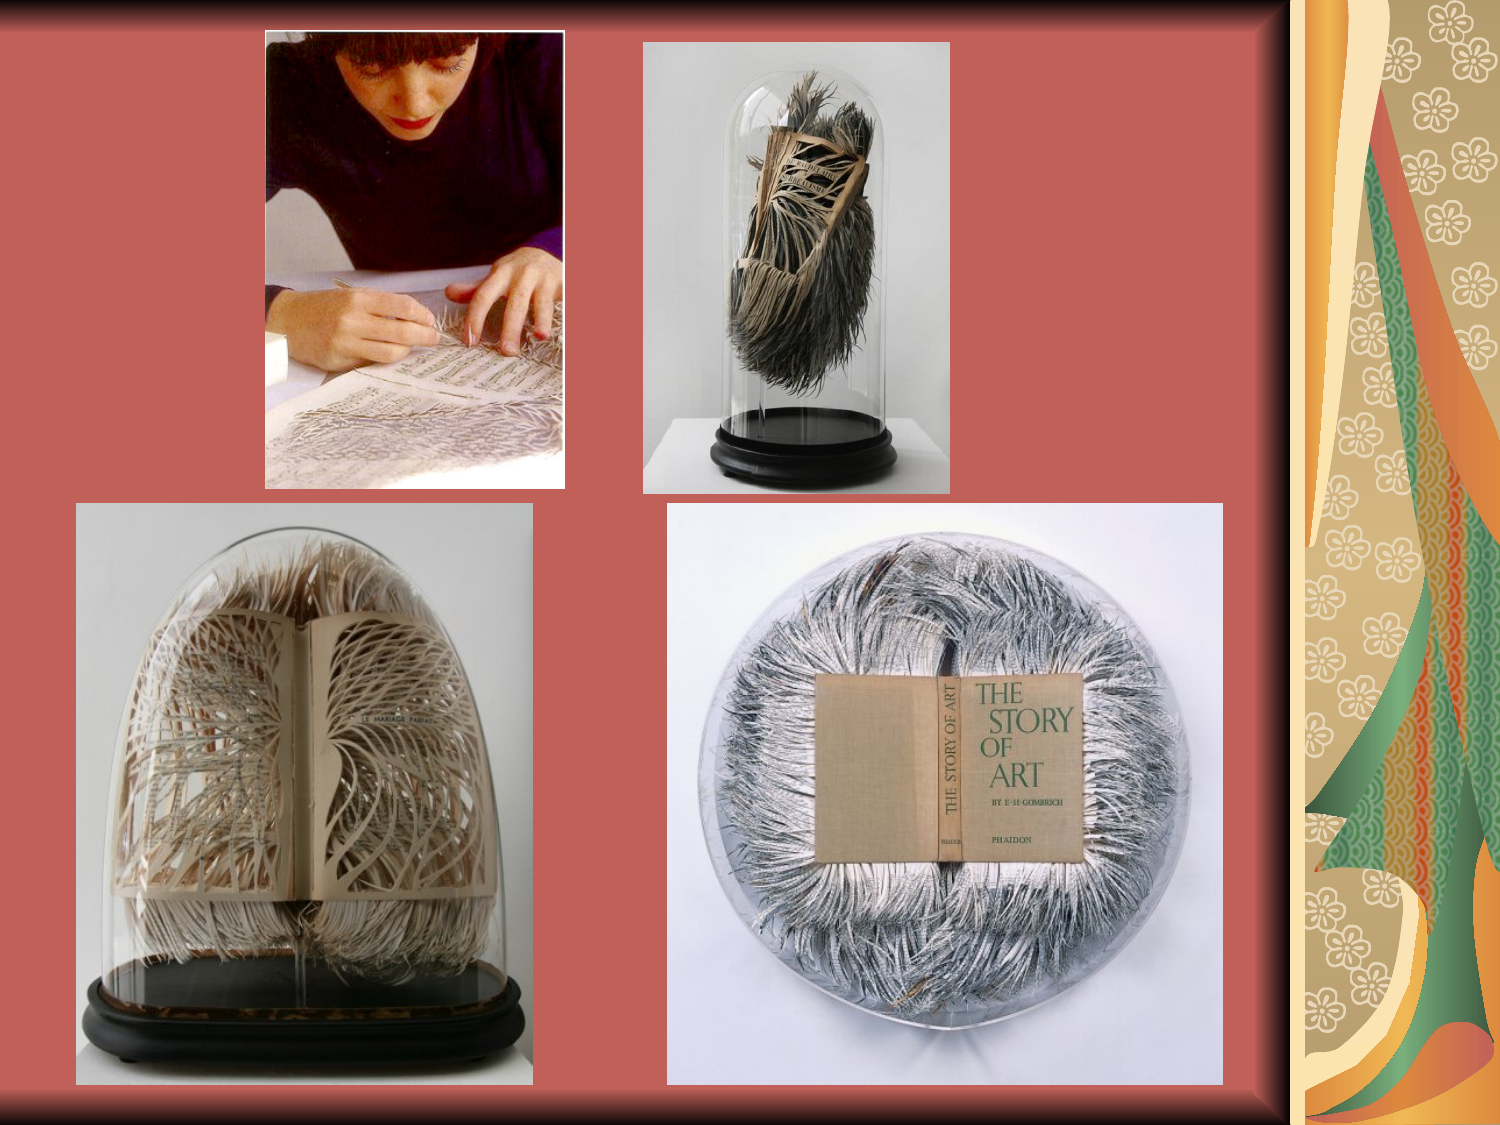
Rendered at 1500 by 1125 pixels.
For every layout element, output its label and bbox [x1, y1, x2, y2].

picture [265, 30, 565, 490]
picture [643, 42, 950, 494]
picture [1313, 144, 1500, 937]
picture [667, 503, 1223, 1085]
picture [76, 503, 533, 1085]
